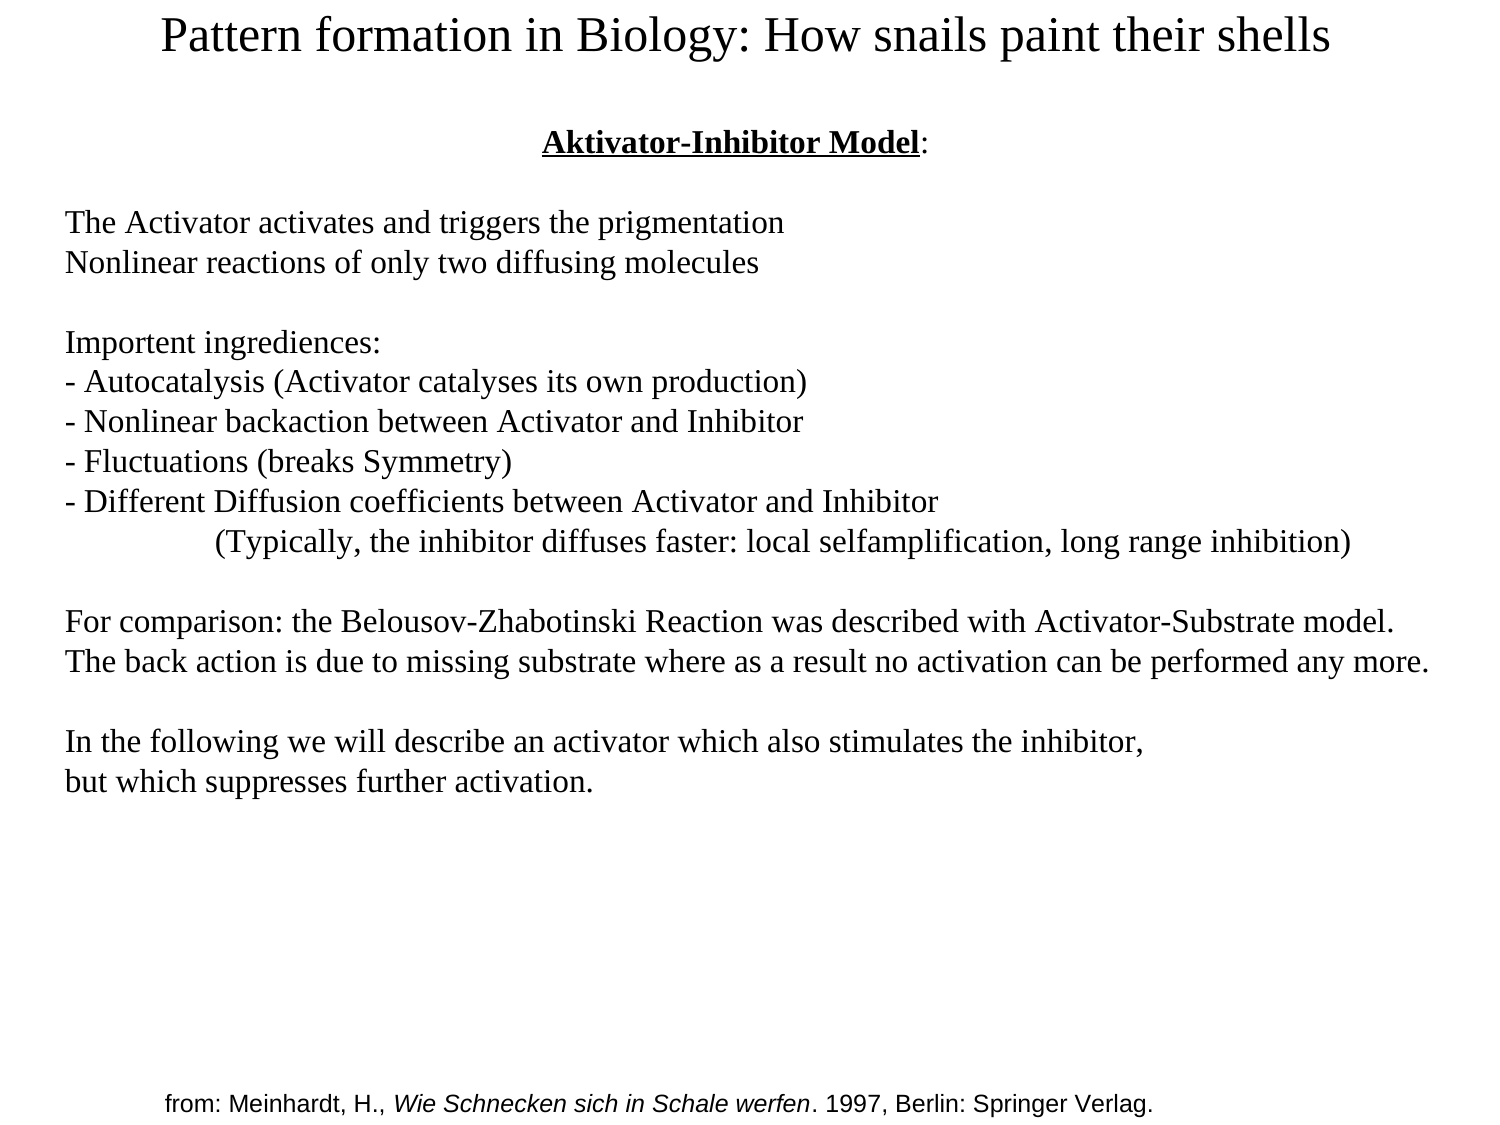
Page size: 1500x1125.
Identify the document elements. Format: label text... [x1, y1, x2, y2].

title Pattern formation in Biology: How snails paint their shells [0, 0, 1497, 69]
text_box from: Meinhardt, H., Wie Schnecken sich in Schale werfen. 1997, Berlin: Springer Verlag. [150, 1079, 1353, 1125]
text_box Aktivator-Inhibitor Model: The Activator activates and triggers the prigmentation Nonlinear reactions of only two diffusing molecules Importent ingrediences: - Autocatalysis (Activator catalyses its own production) - Nonlinear backaction between Activator and Inhibitor - Fluctuations (breaks Symmetry) - Different Diffusion coefficients between Activator and Inhibitor (Typically, the inhibitor diffuses faster: local selfamplification, long range inhibition) For comparison: the Belousov-Zhabotinski Reaction was described with Activator-Substrate model. The back action is due to missing substrate where as a result no activation can be performed any more. In the following we will describe an activator which also stimulates the inhibitor, but which suppresses further activation. [50, 112, 1463, 807]
